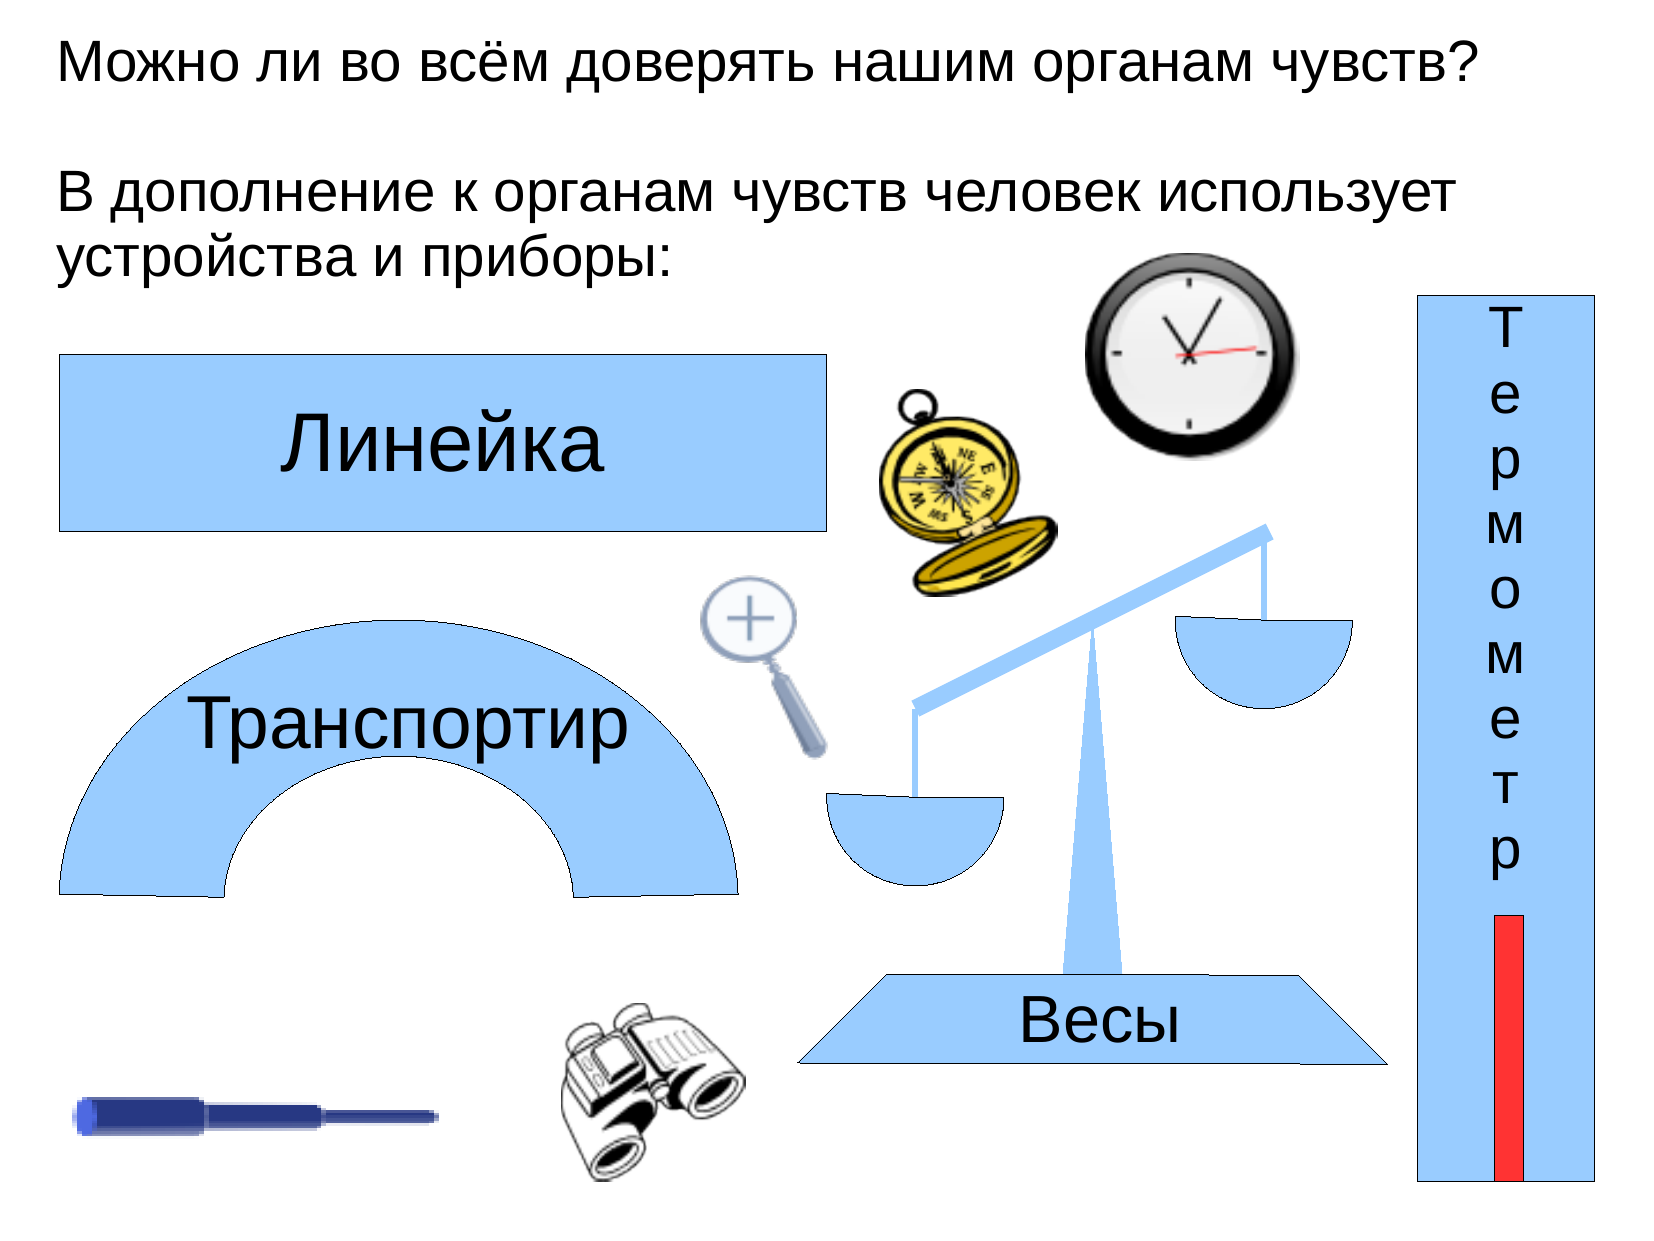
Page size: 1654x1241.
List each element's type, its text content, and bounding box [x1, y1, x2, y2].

picture [58, 1051, 449, 1199]
text_box [797, 974, 1003, 1064]
text_box Линейка [59, 354, 827, 532]
text_box [1494, 915, 1524, 1182]
text_box Весы [1003, 974, 1329, 1064]
picture [561, 1003, 746, 1182]
text_box [826, 793, 1004, 886]
text_box [480, 736, 739, 898]
text_box [1063, 630, 1123, 974]
text_box [200, 620, 598, 673]
picture [879, 389, 1058, 597]
text_box Т е р м о м е т р [1417, 295, 1595, 1182]
text_box Можно ли во всём доверять нашим органам чувств? В дополнение к органам чувств человек использует устройства и приборы: [41, 21, 1518, 361]
picture [679, 560, 857, 768]
text_box [1300, 1005, 1388, 1065]
text_box [1175, 616, 1353, 709]
text_box [59, 692, 317, 898]
picture [1085, 253, 1300, 461]
text_box Транспортир [171, 673, 674, 773]
